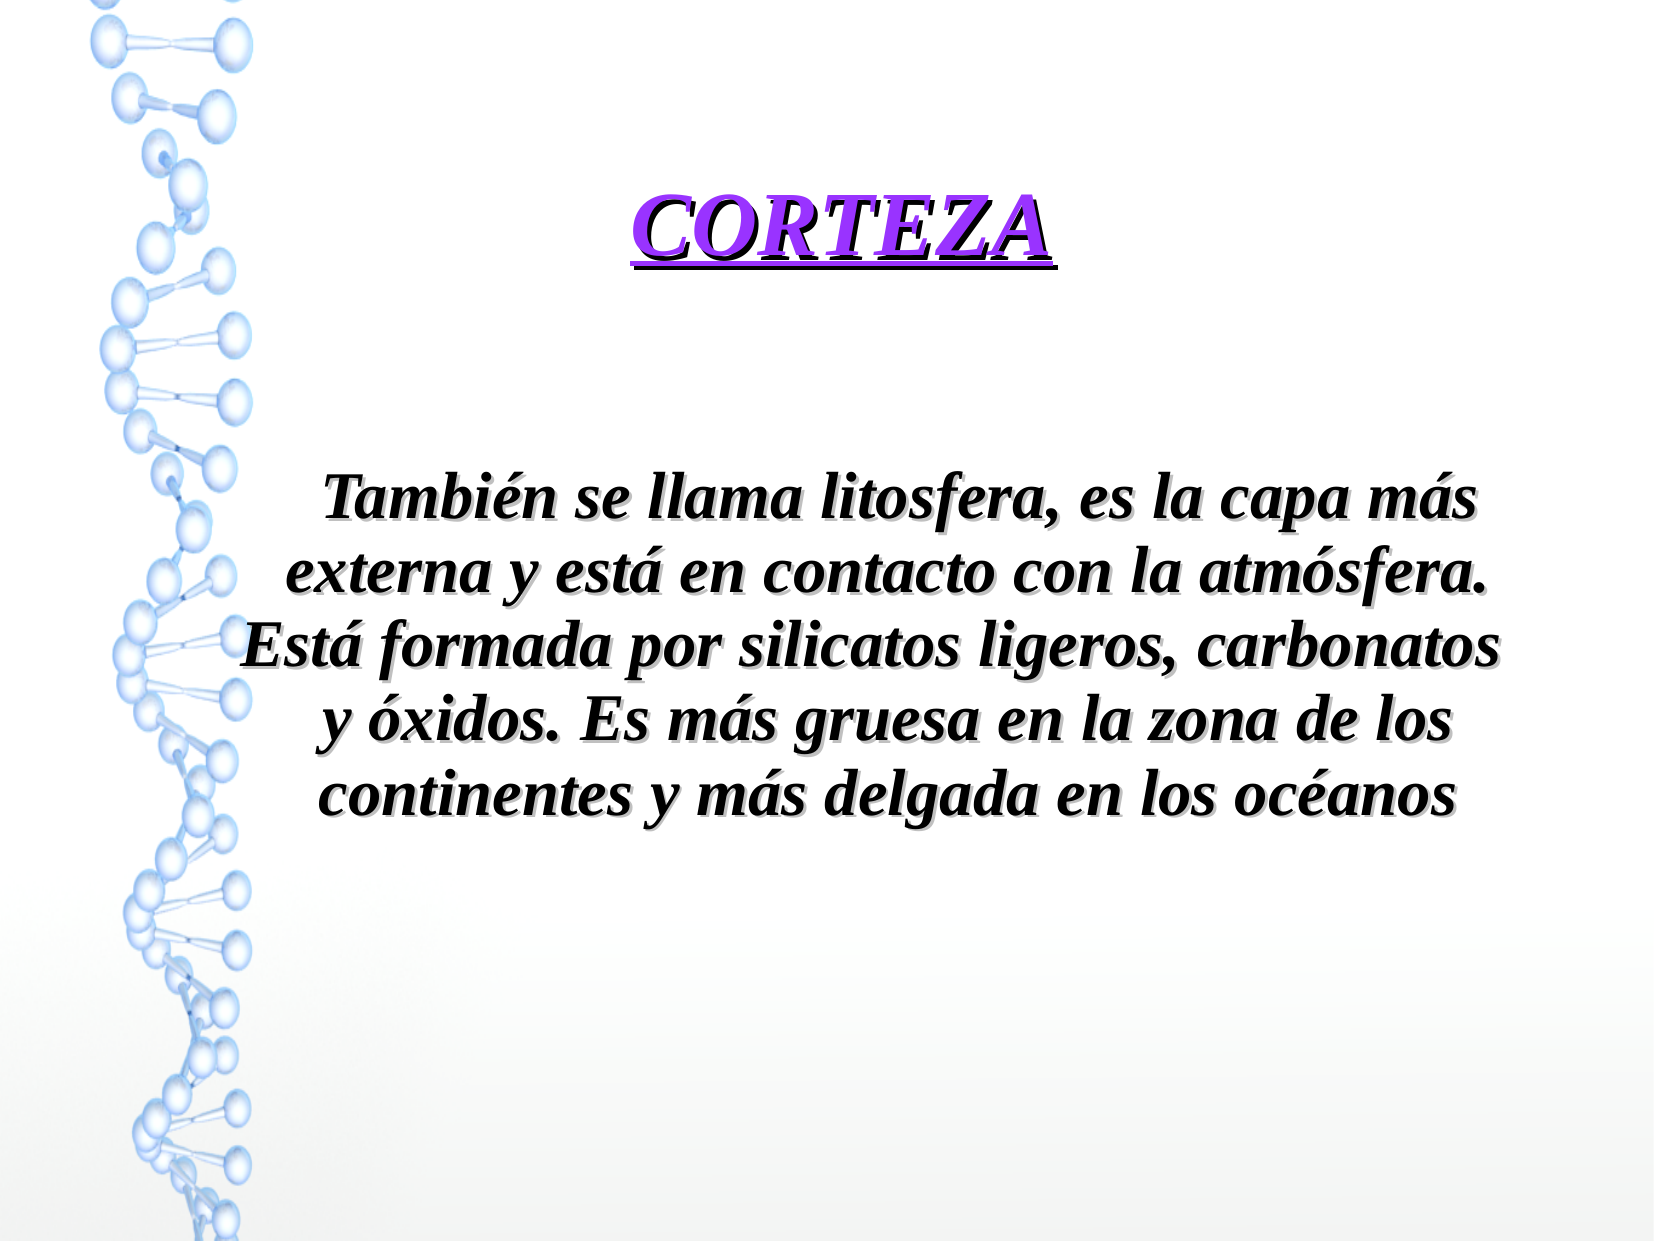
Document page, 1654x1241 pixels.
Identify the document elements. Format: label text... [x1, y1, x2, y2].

subtitle También se llama litosfera, es la capa más externa y está en contacto con la atmósfera. Está formada por silicatos ligeros, carbonatos y óxidos. Es más gruesa en la zona de los continentes y más delgada en los océanos [224, 284, 1554, 1004]
picture [0, 0, 1654, 1241]
title CORTEZA [188, 173, 1518, 378]
